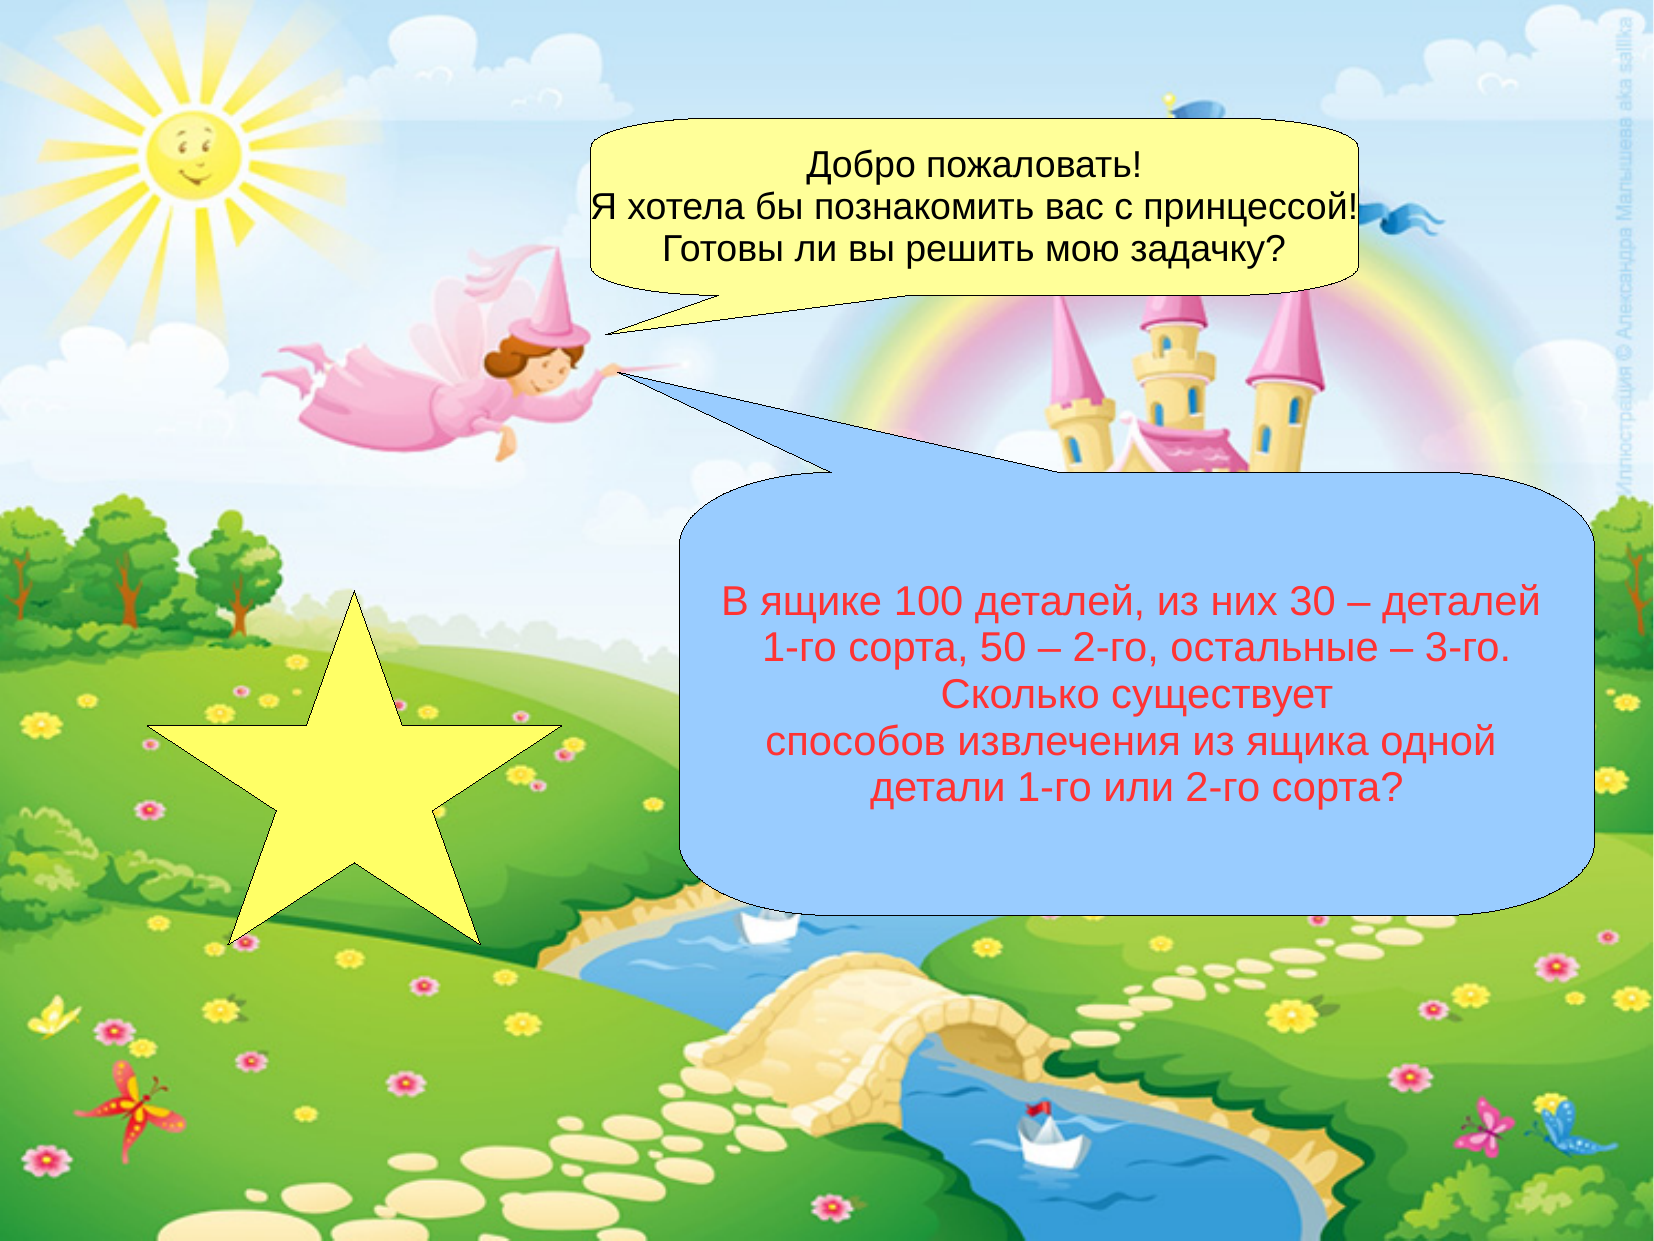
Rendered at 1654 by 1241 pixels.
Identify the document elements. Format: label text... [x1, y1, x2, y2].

text_box Добро пожаловать! Я хотела бы познакомить вас с принцессой! Готовы ли вы решить мою задачку? [590, 118, 1359, 335]
picture [0, 0, 1654, 1241]
text_box В ящике 100 деталей, из них 30 – деталей 1-го сорта, 50 – 2-го, остальные – 3-го. Сколько существует способов извлечения из ящика одной детали 1-го или 2-го сорта? [617, 372, 1595, 916]
text_box [147, 590, 562, 945]
